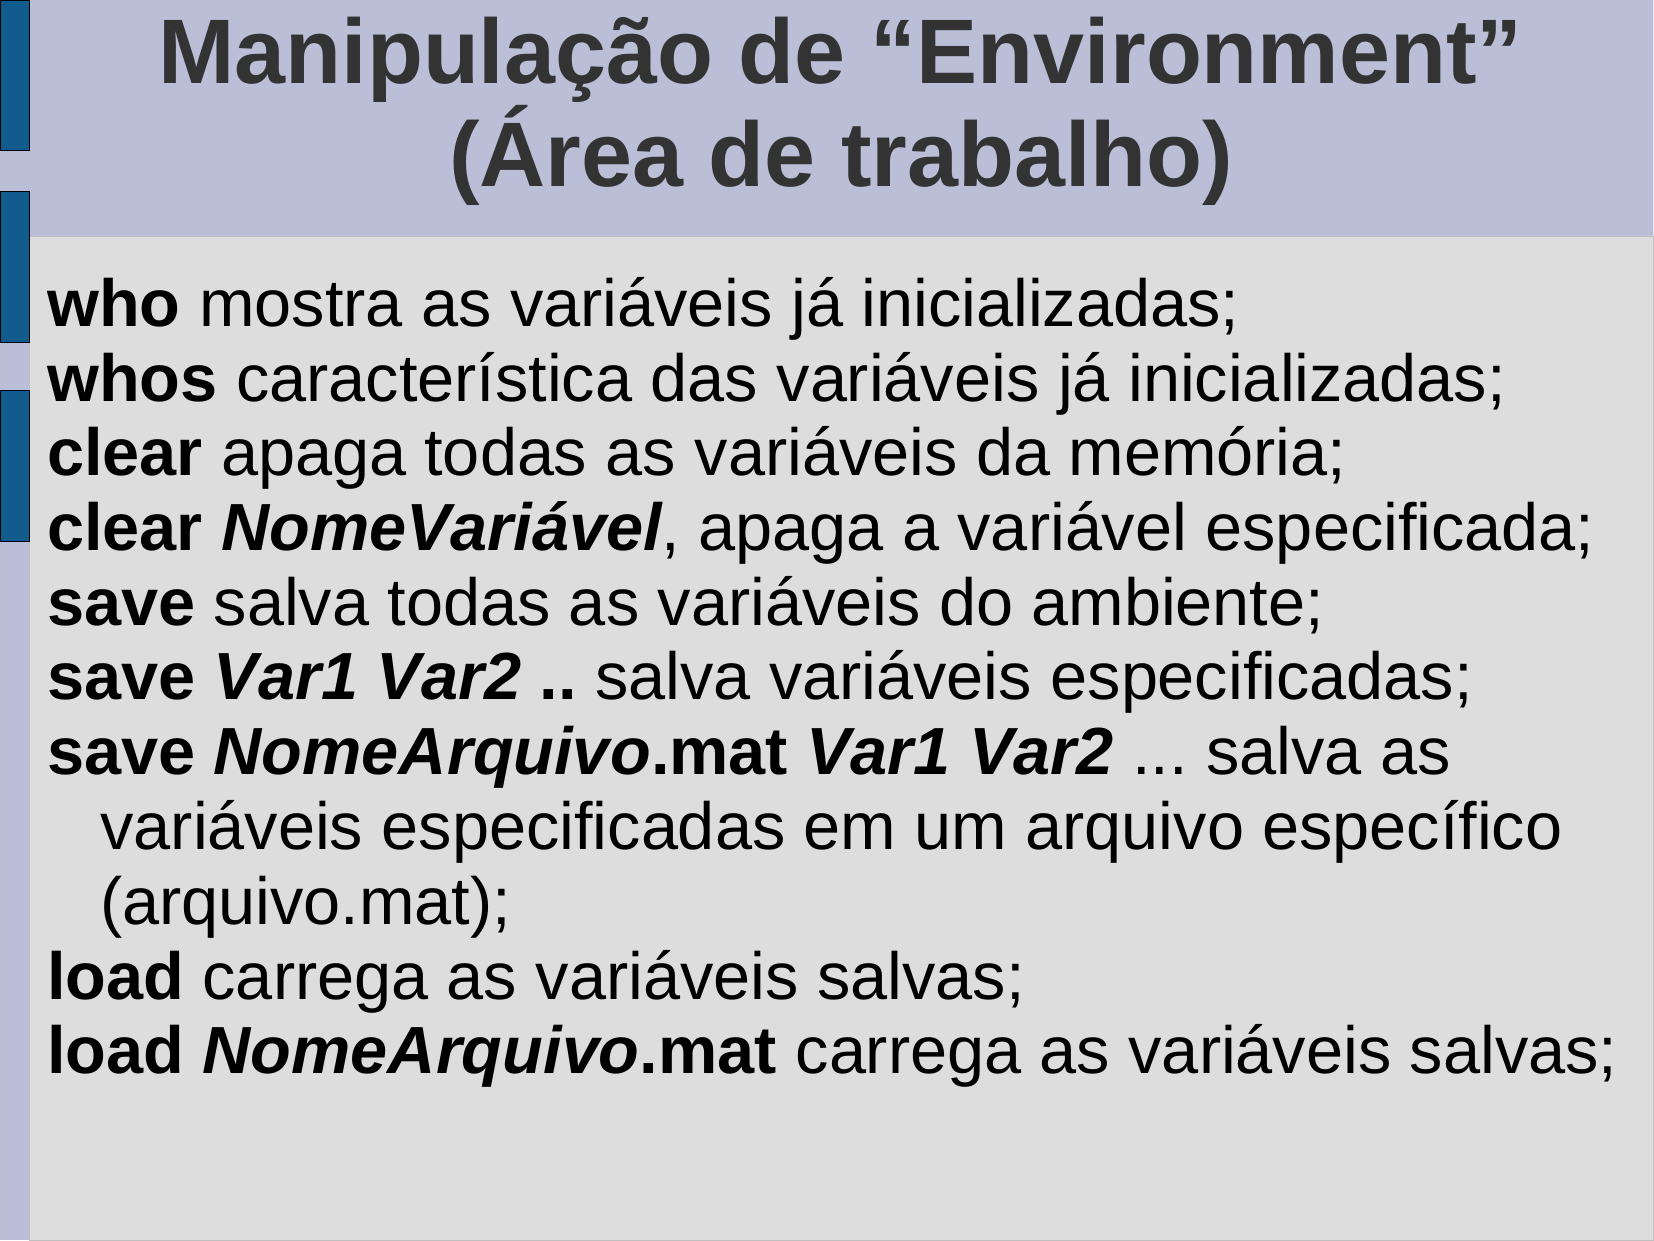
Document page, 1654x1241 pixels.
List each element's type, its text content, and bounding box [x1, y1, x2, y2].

list who mostra as variáveis já inicializadas; whos característica das variáveis já inicializadas; clear apaga todas as variáveis da memória; clear NomeVariável, apaga a variável especificada; save salva todas as variáveis do ambiente; save Var1 Var2 .. salva variáveis especificadas; save NomeArquivo.mat Var1 Var2 ... salva as variáveis especificadas em um arquivo específico (arquivo.mat); load carrega as variáveis salvas; load NomeArquivo.mat carrega as variáveis salvas; [29, 265, 1654, 1196]
title Manipulação de “Environment” (Área de trabalho) [29, 1, 1654, 207]
